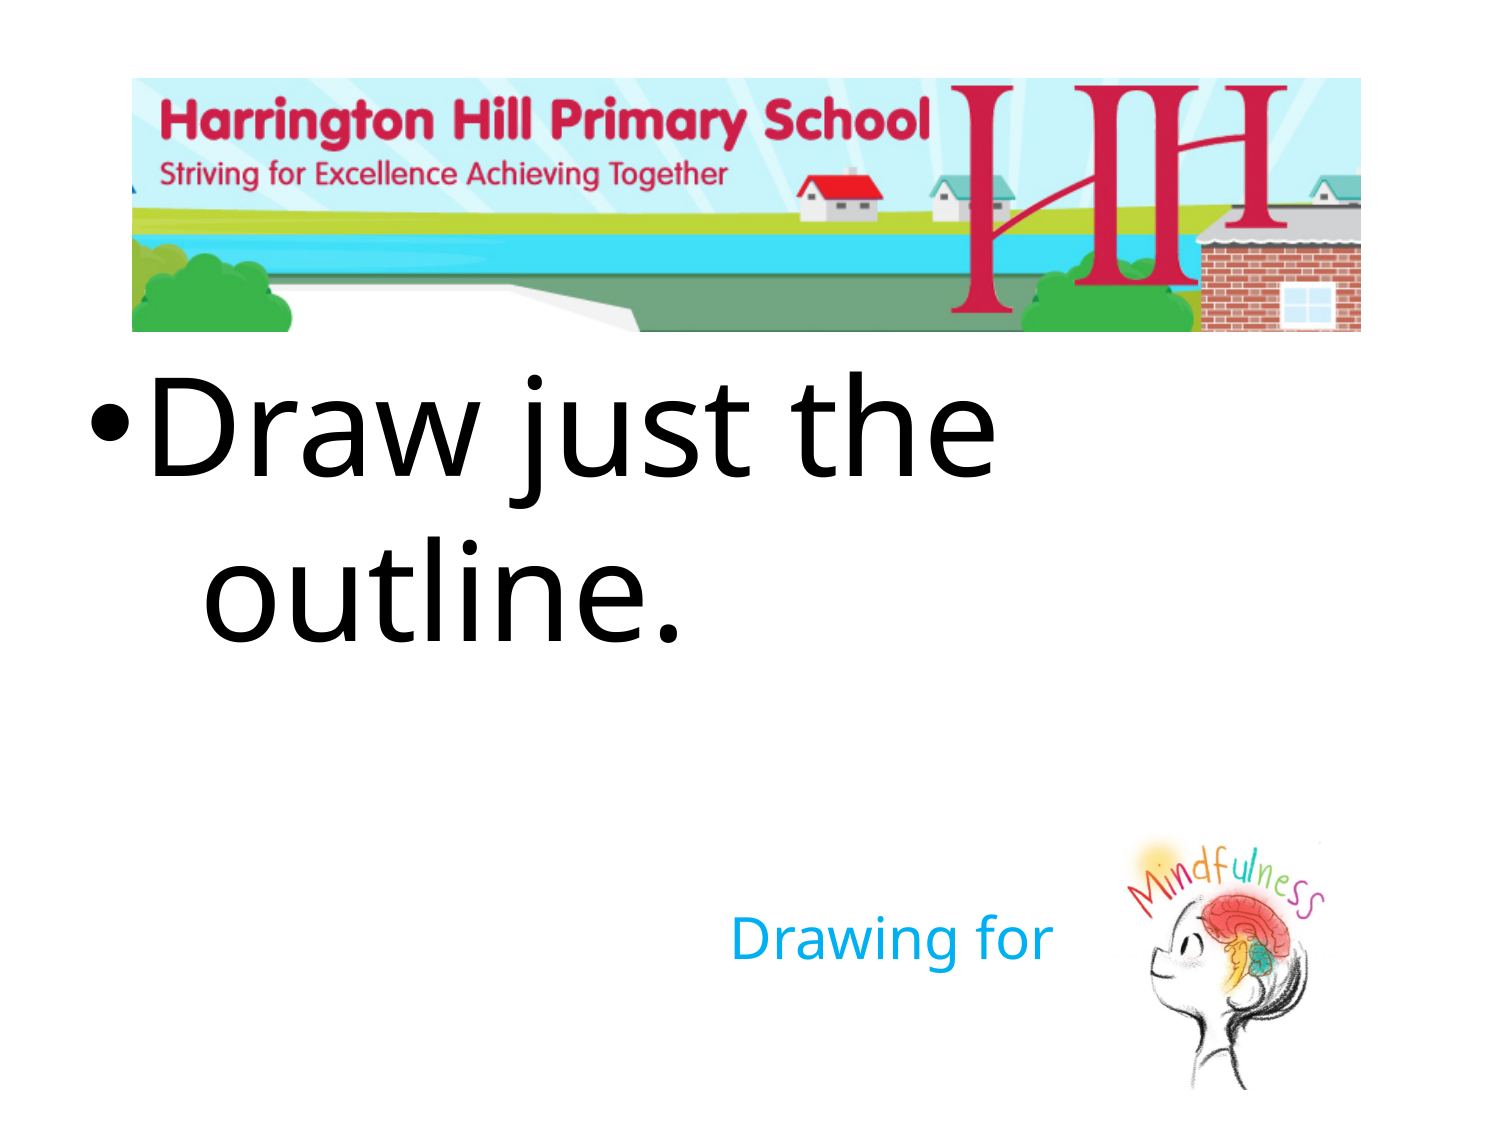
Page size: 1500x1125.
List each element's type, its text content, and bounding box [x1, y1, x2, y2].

text_box Drawing for [714, 893, 1128, 980]
picture [132, 78, 1361, 332]
list Draw just the outline. [71, 331, 1422, 1074]
picture [1104, 834, 1338, 1090]
